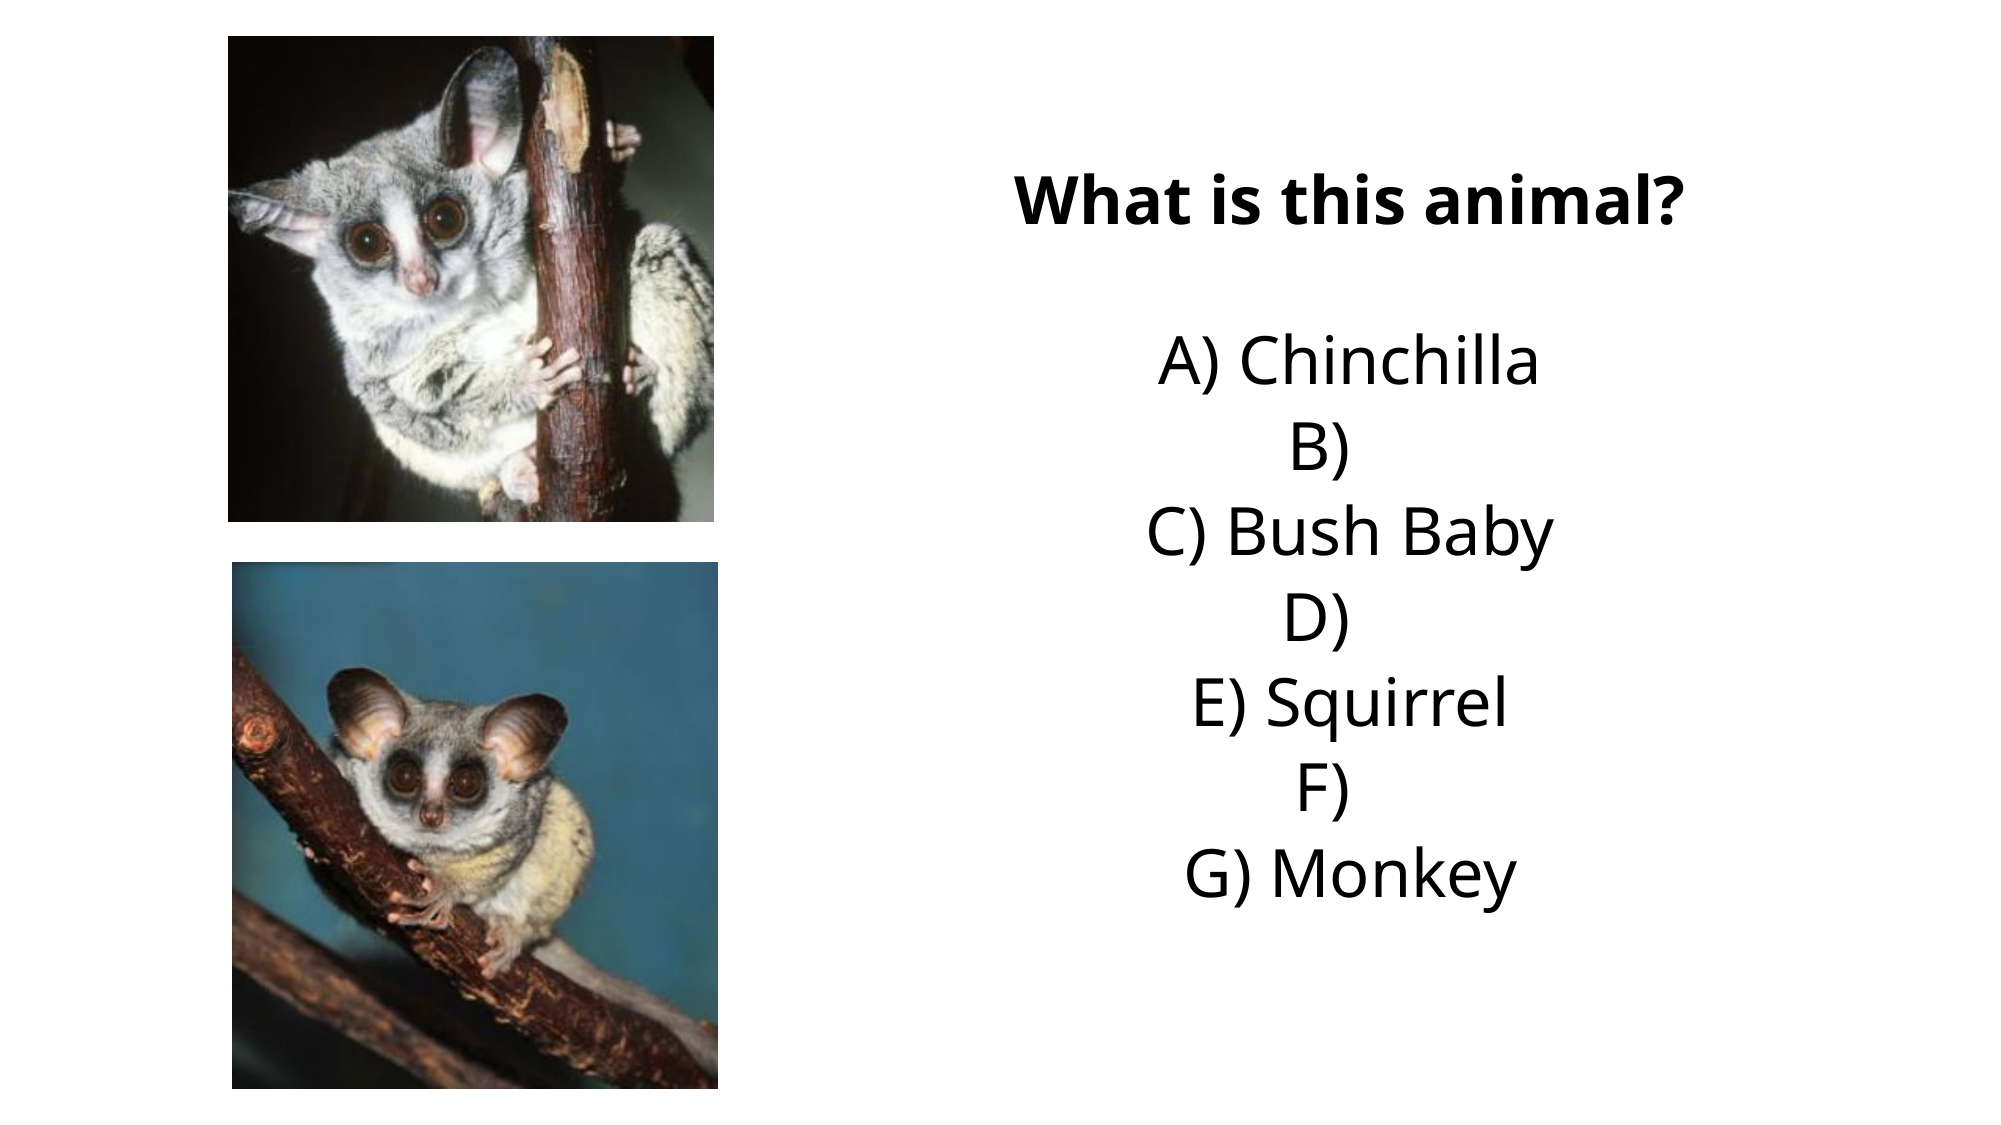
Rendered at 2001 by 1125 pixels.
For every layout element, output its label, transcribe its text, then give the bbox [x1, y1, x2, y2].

text_box What is this animal? Chinchilla Bush Baby Squirrel Monkey [916, 150, 1785, 894]
picture [228, 36, 714, 522]
picture [232, 562, 718, 1089]
